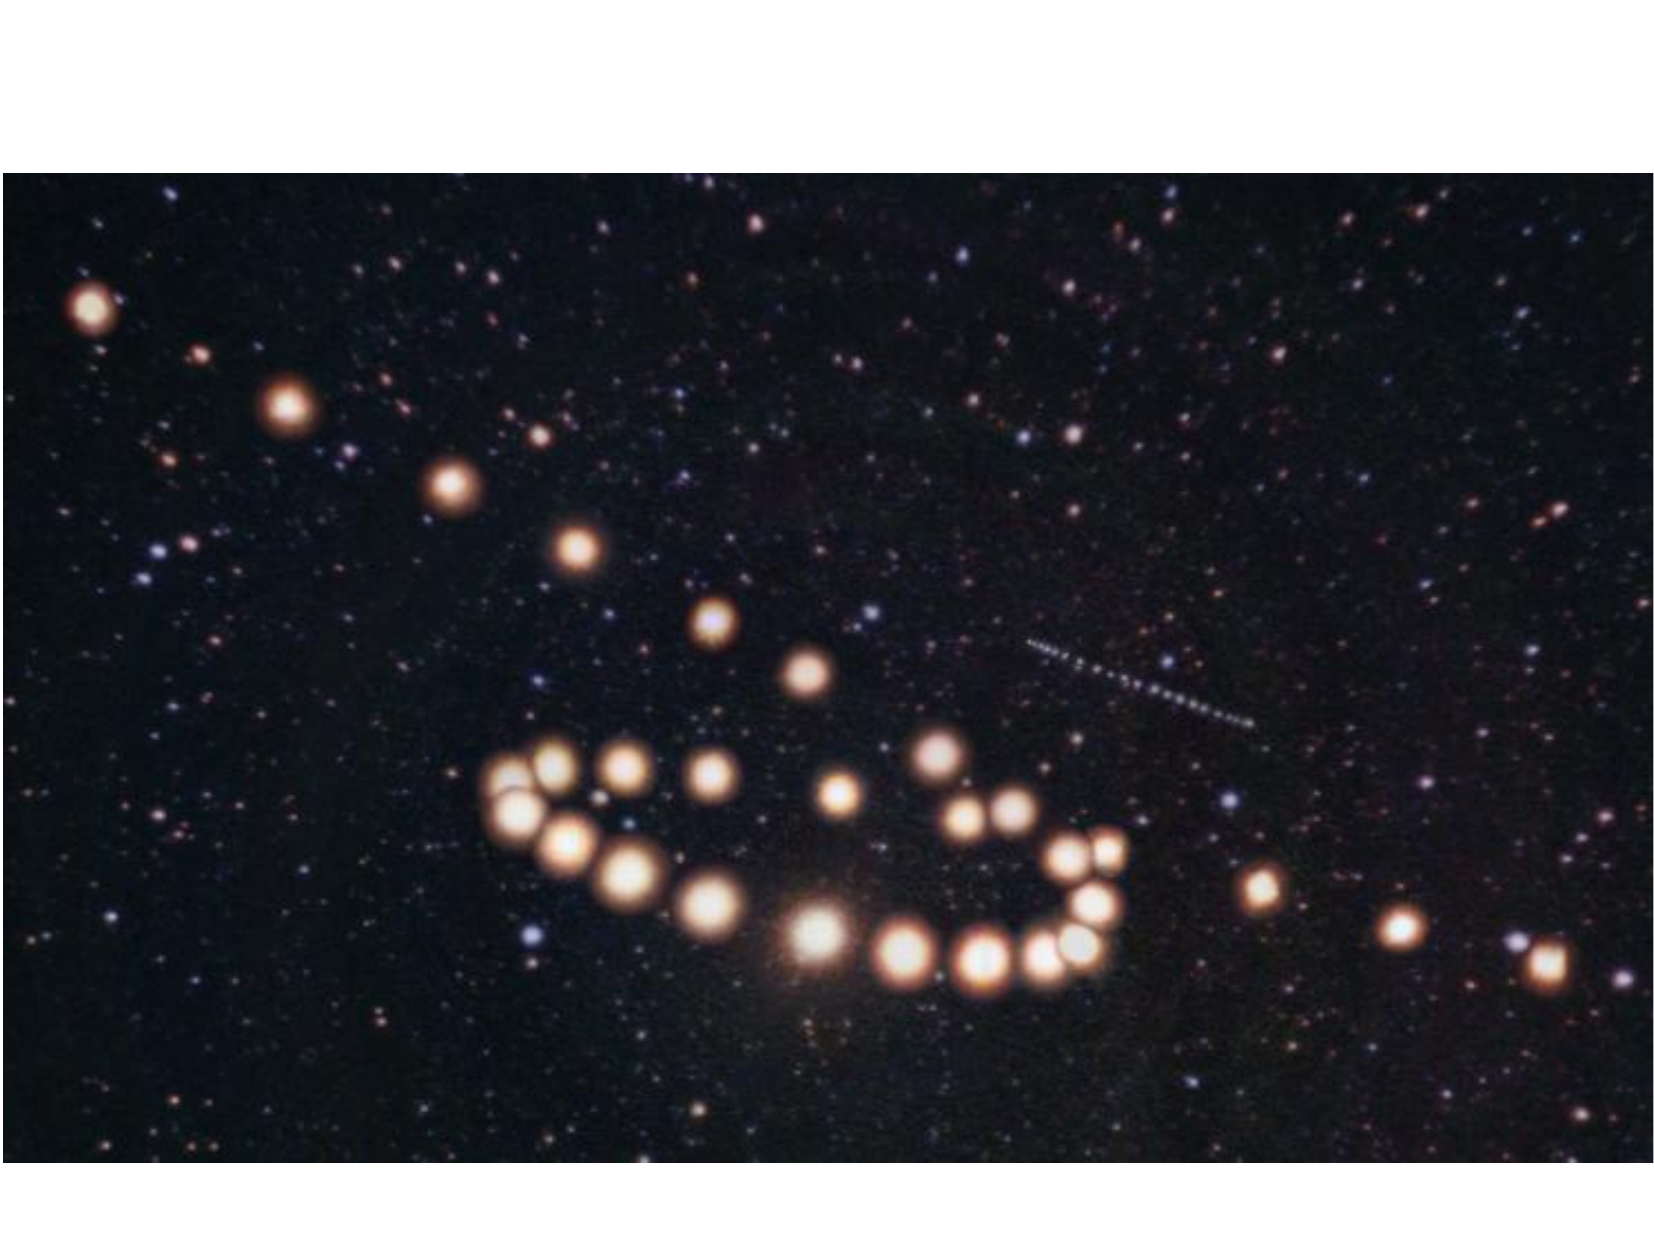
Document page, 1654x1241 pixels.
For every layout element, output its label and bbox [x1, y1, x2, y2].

picture [3, 173, 1654, 1163]
